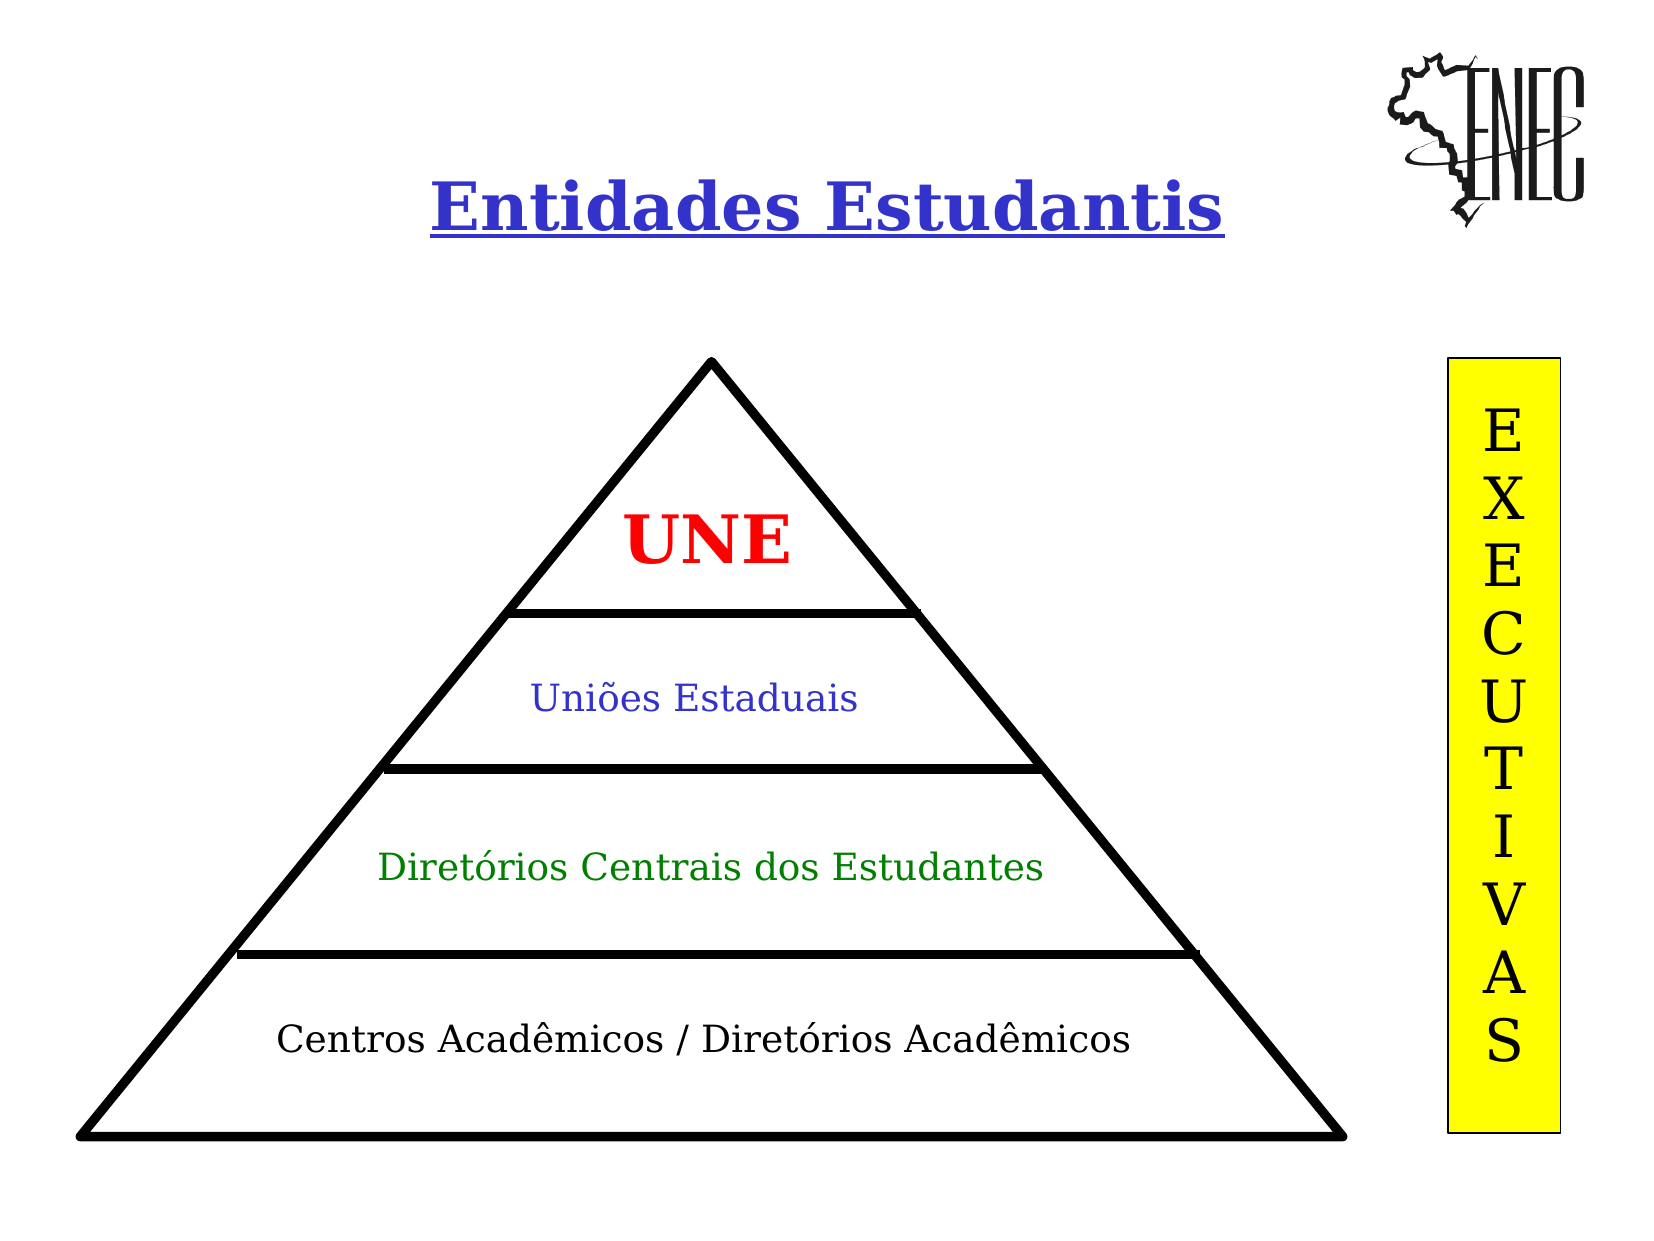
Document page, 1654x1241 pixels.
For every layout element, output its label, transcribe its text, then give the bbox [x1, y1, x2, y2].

text_box UNE [607, 493, 818, 592]
text_box Uniões Estaduais [475, 669, 913, 735]
text_box E X E C U T I V A S [1447, 358, 1561, 1134]
title Entidades Estudantis [121, 102, 1534, 310]
picture [1382, 47, 1590, 249]
text_box [509, 361, 914, 609]
text_box Diretórios Centrais dos Estudantes [339, 838, 1083, 905]
text_box Centros Acadêmicos / Diretórios Acadêmicos [261, 1009, 1156, 1078]
text_box [80, 610, 1343, 1137]
